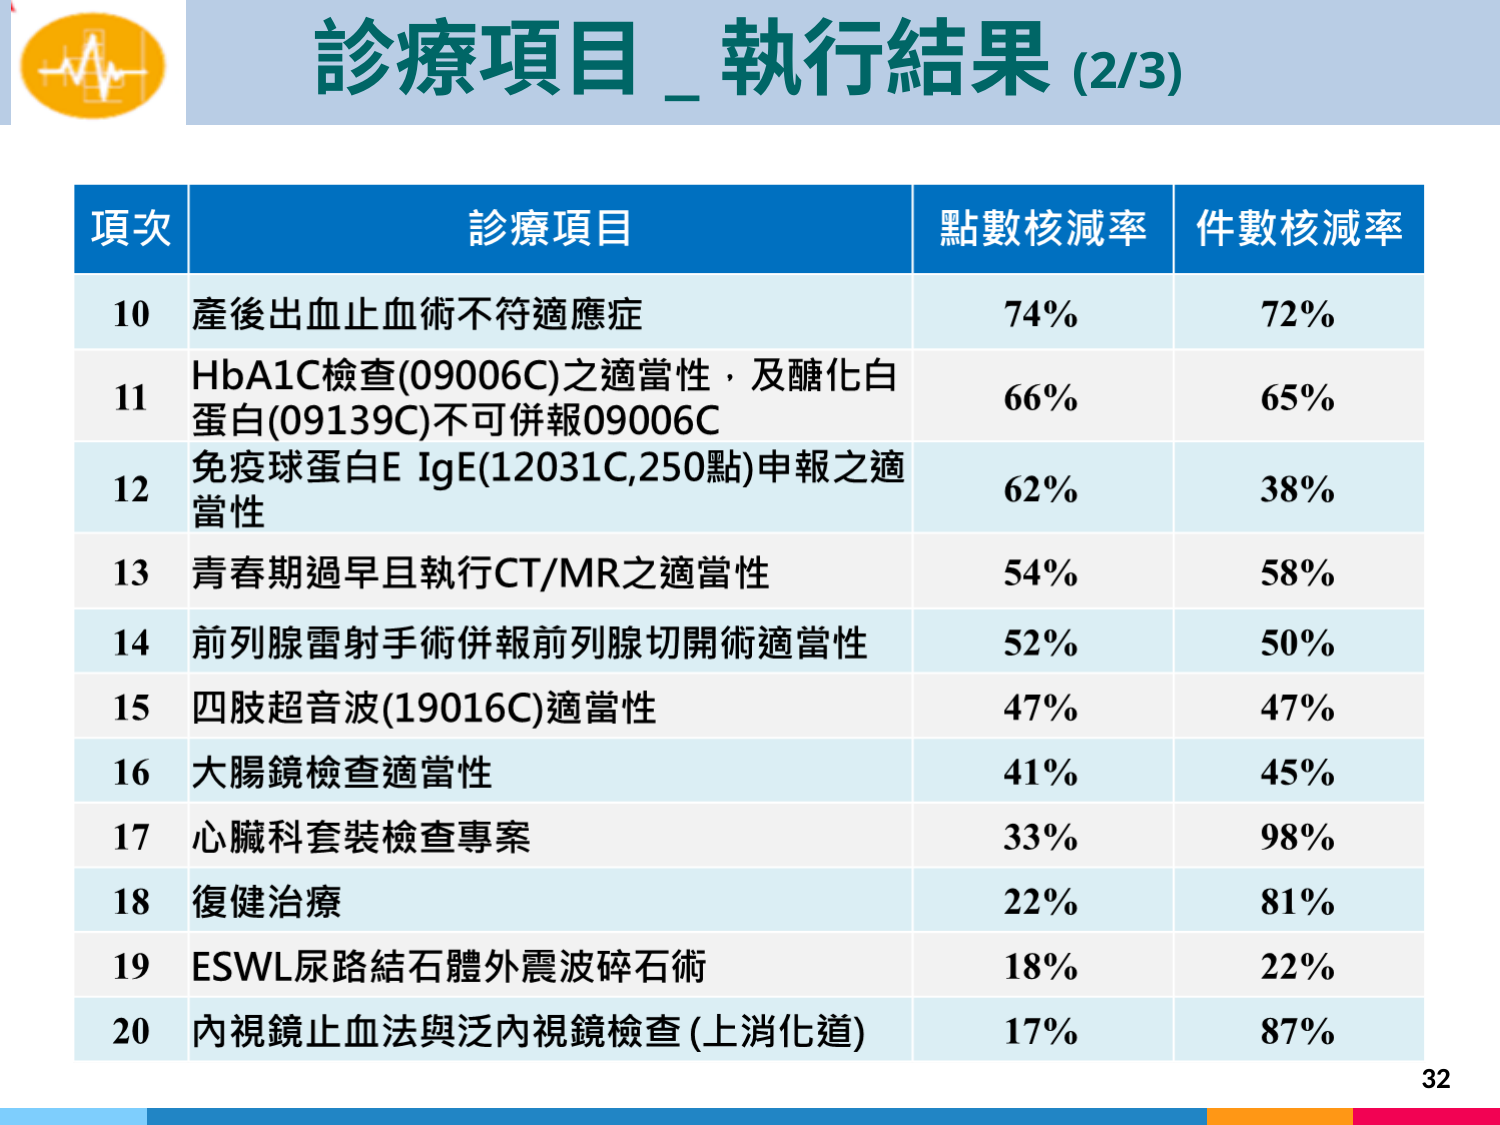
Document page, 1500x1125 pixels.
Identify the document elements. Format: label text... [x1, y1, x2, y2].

picture [11, 0, 186, 137]
text_box 診療項目_執行結果(2/3) [186, 0, 1435, 113]
picture [73, 183, 1426, 1077]
text_box <編號> [1391, 1043, 1482, 1113]
